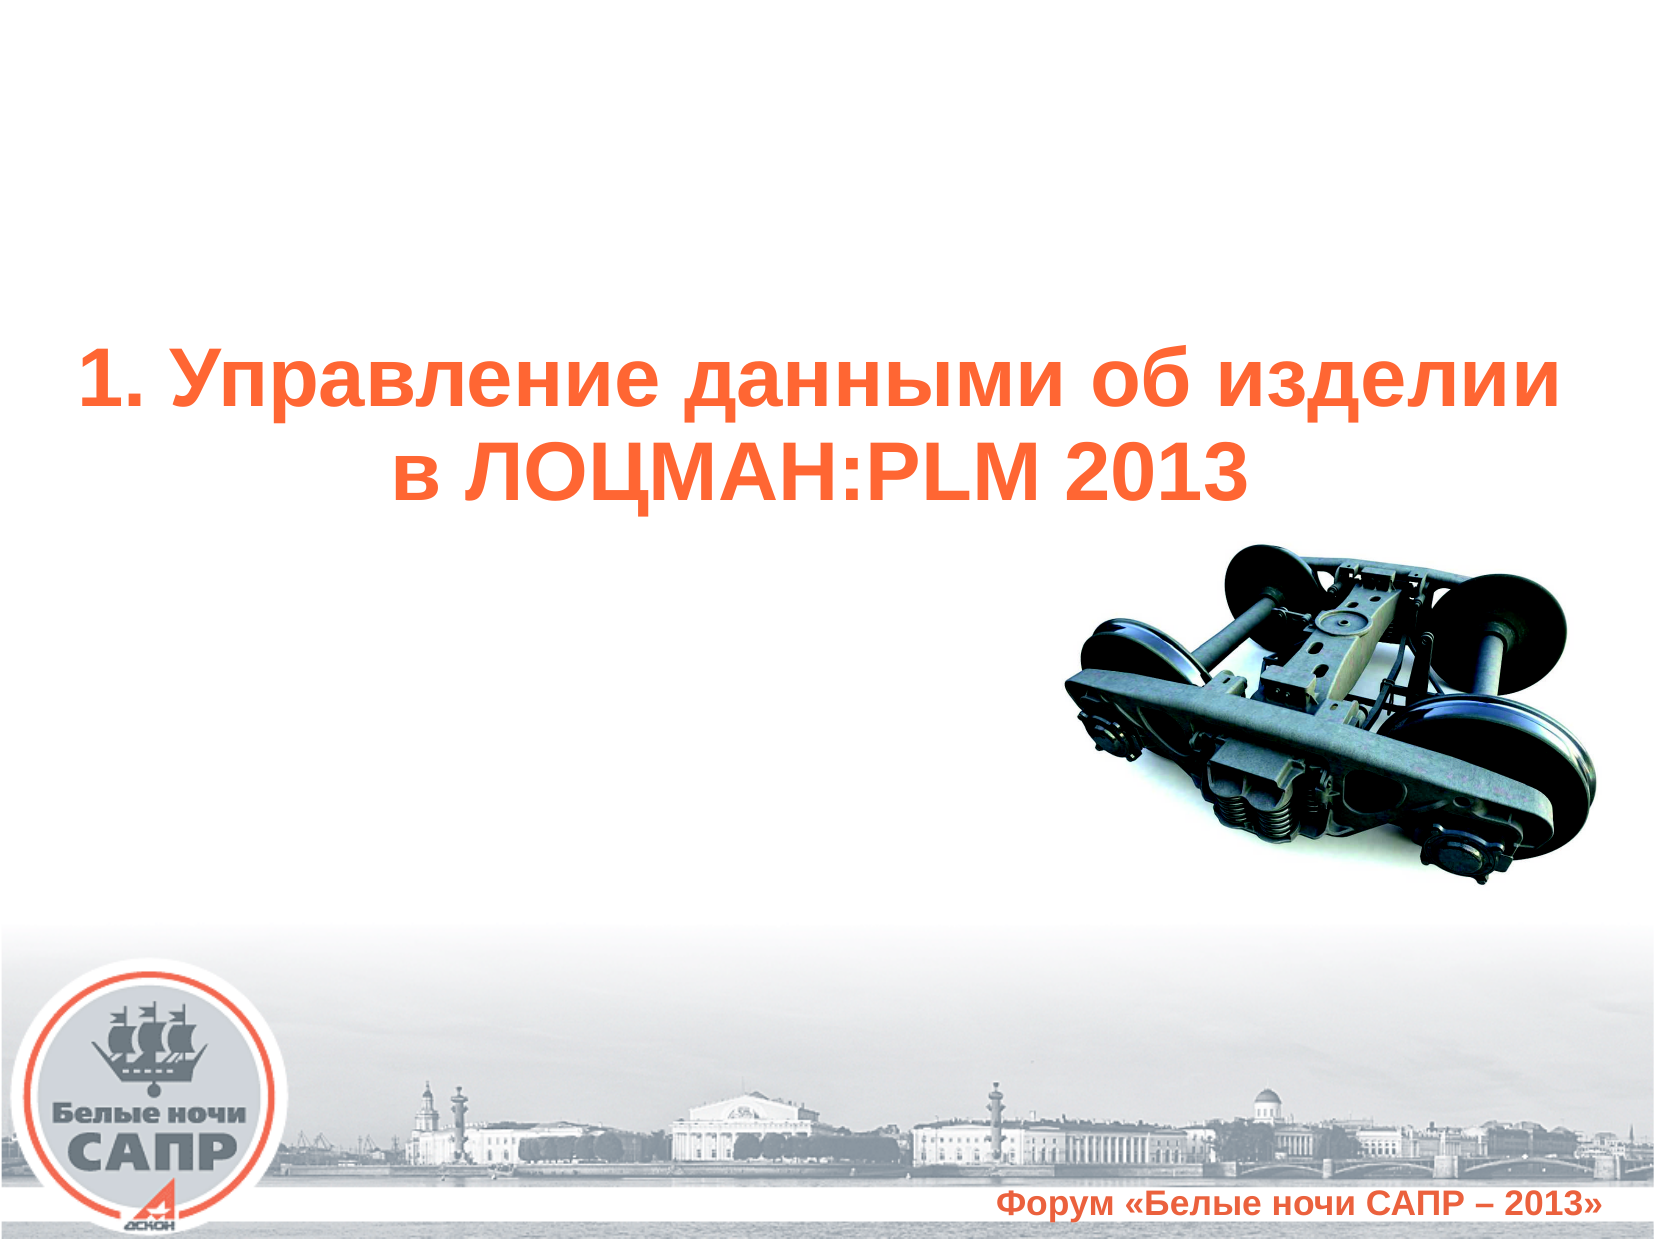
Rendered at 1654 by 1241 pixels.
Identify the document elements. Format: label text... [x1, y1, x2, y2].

title 1. Управление данными об изделии в ЛОЦМАН:PLM 2013 [76, 331, 1565, 518]
picture [1, 0, 1654, 1239]
